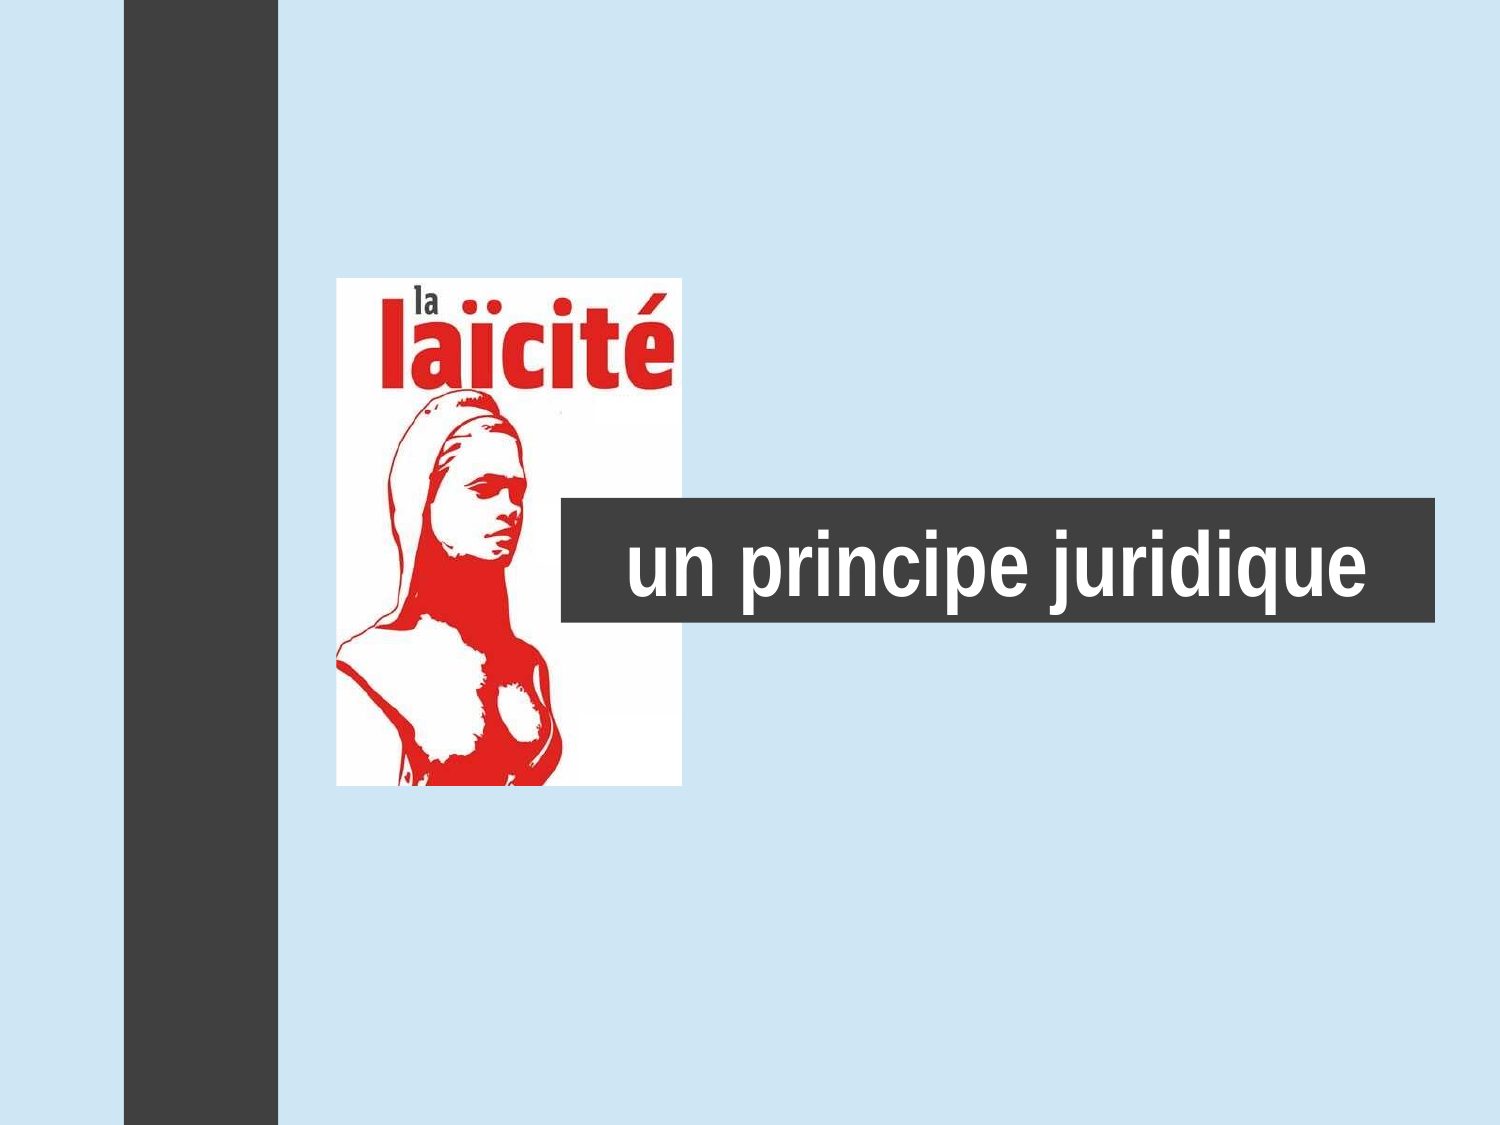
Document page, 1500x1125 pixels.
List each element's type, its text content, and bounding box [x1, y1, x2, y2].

picture [336, 278, 682, 786]
text_box un principe juridique [560, 497, 1435, 623]
text_box [123, 0, 279, 1125]
